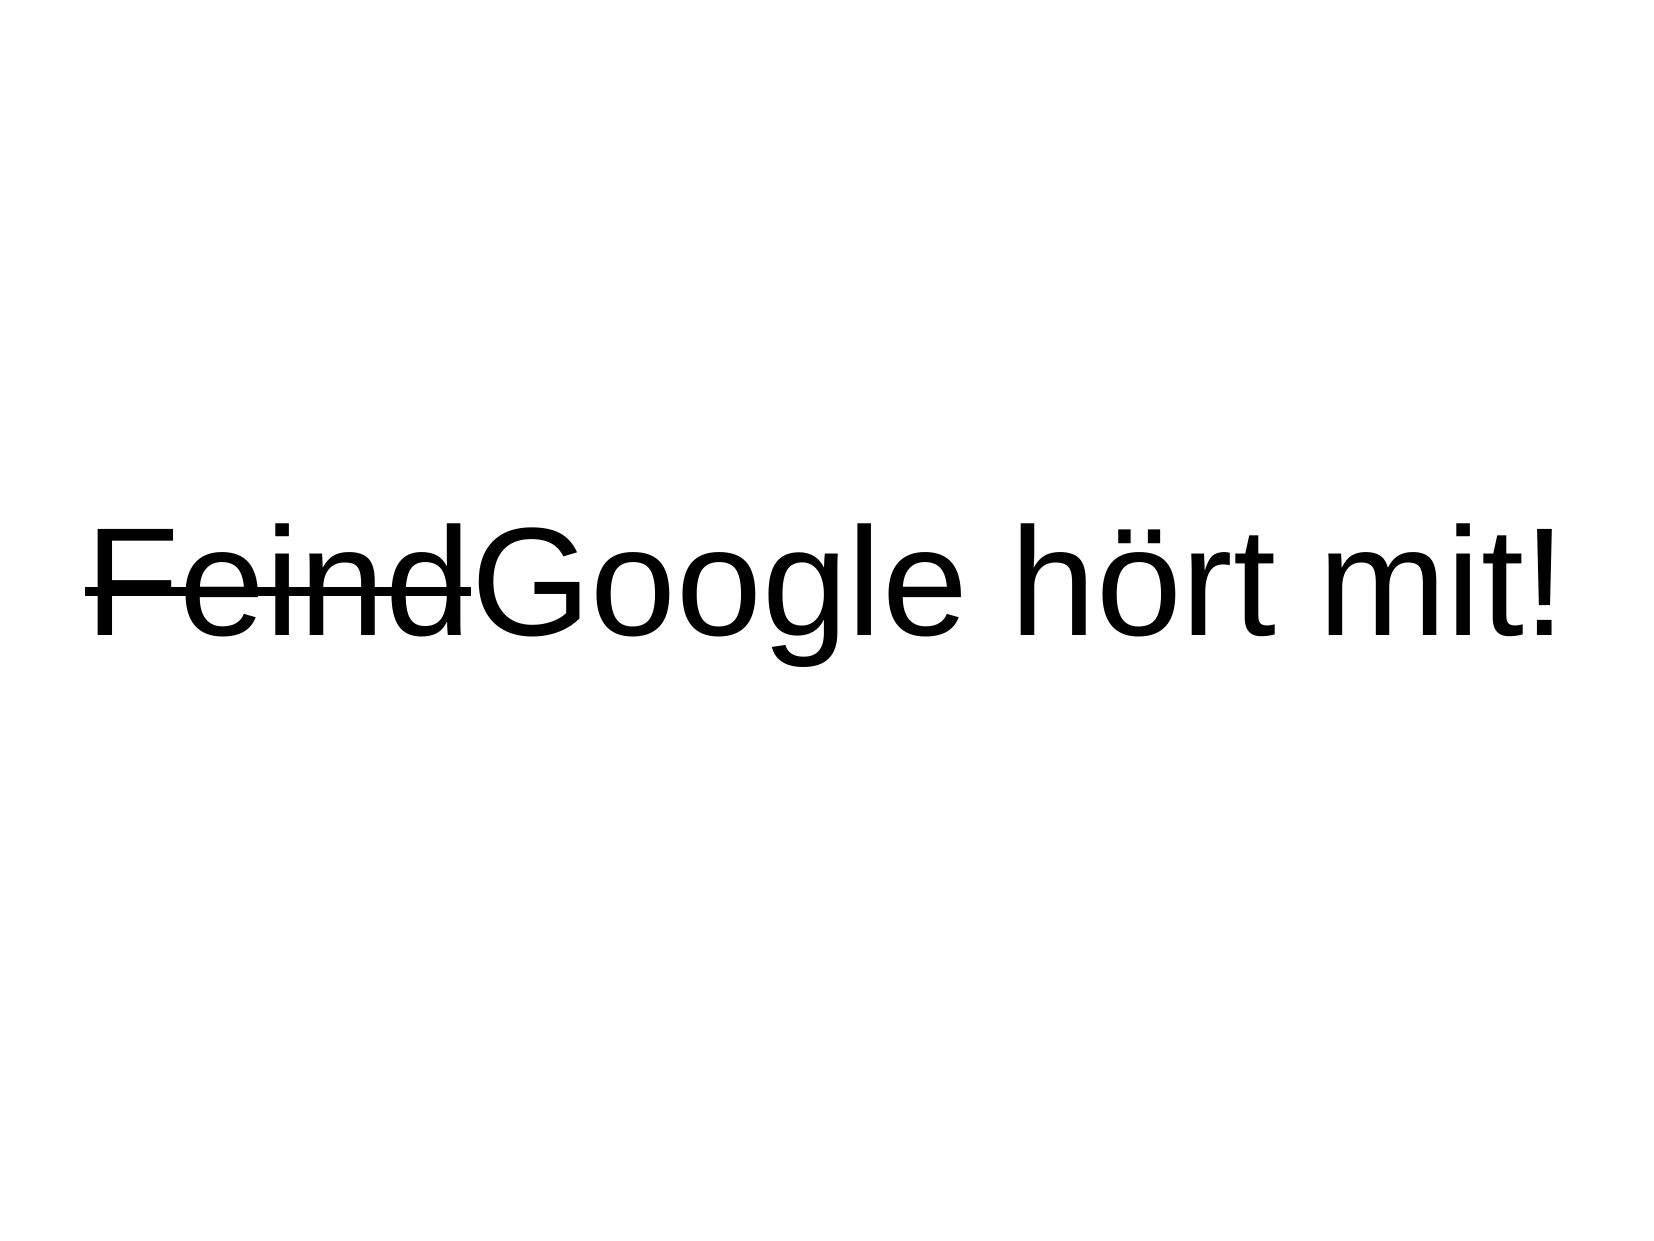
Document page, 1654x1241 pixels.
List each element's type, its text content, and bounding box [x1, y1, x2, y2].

text_box FeindGoogle hört mit! [82, 56, 1571, 1102]
